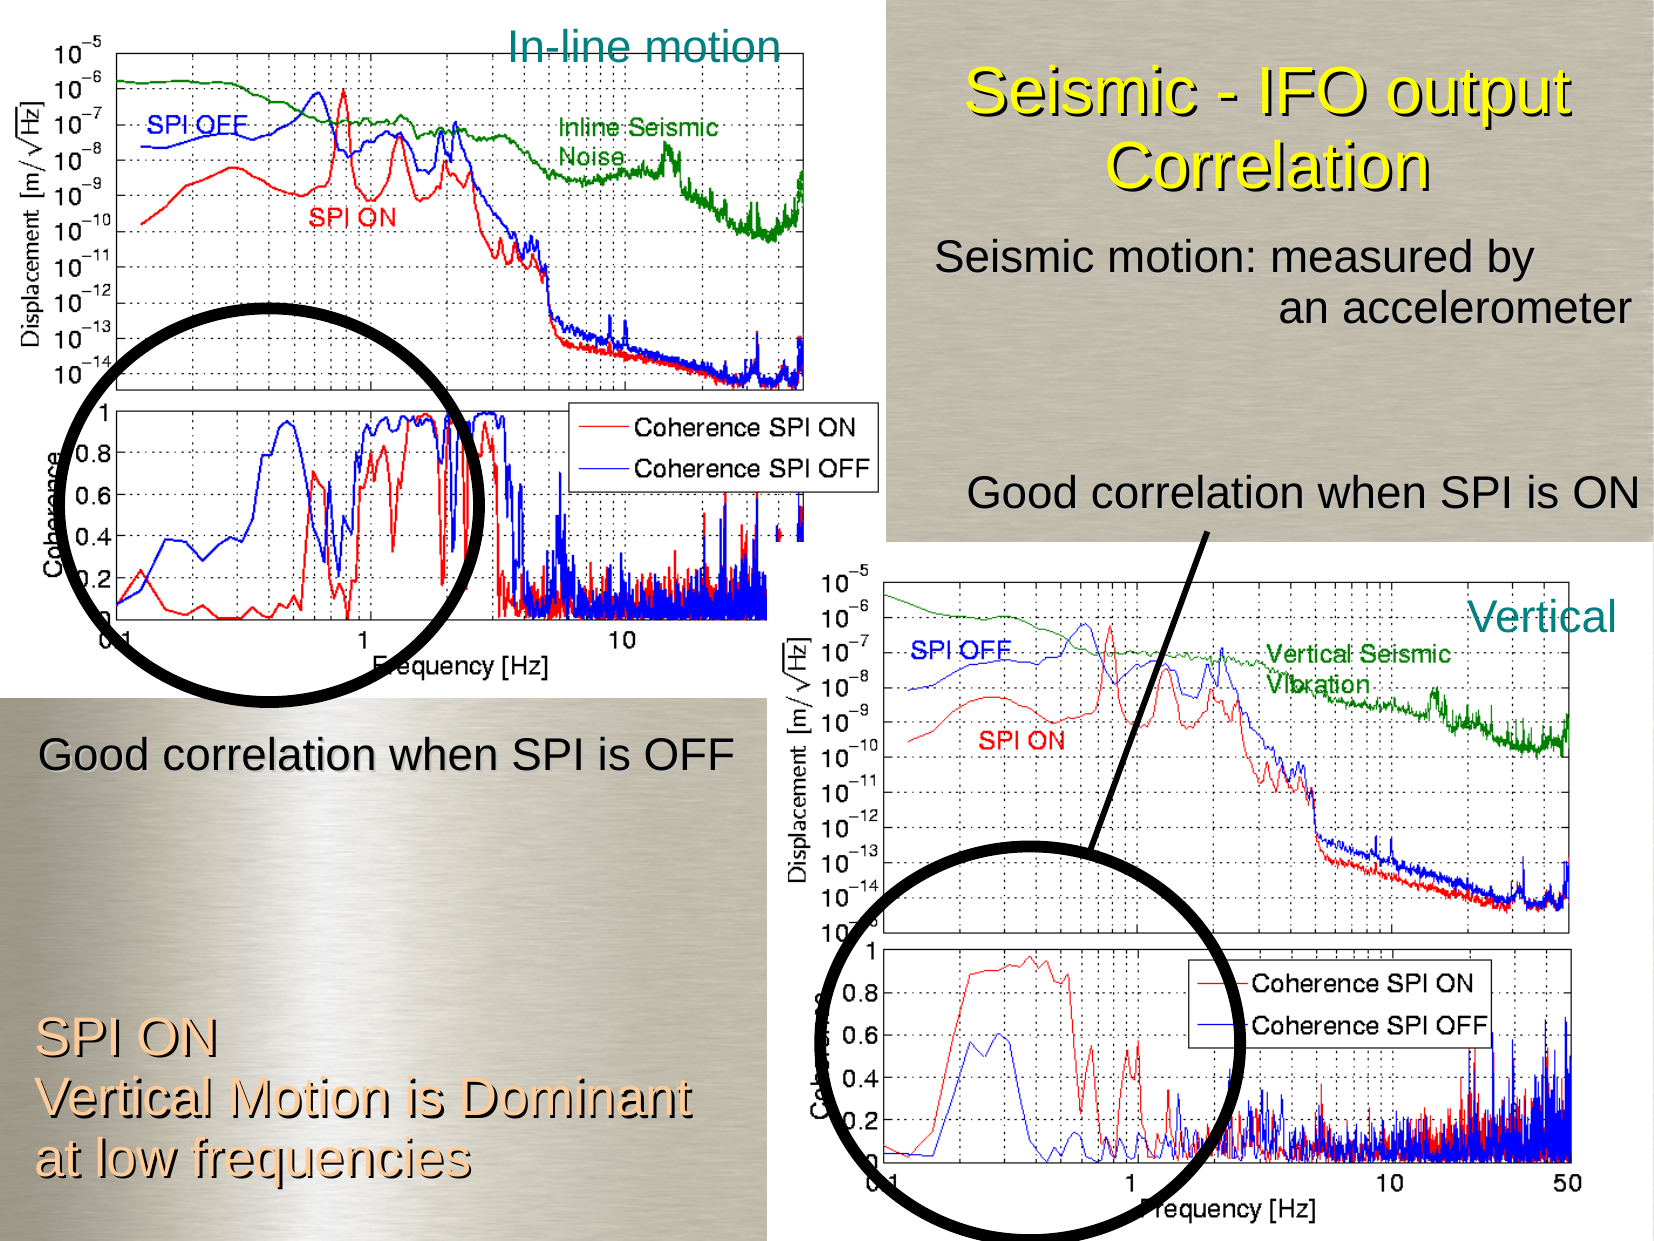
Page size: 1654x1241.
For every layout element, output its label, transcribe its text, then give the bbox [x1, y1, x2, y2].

text_box Vertical [1452, 583, 1633, 651]
picture [0, 0, 1654, 1241]
text_box Good correlation when SPI is ON [951, 459, 1654, 526]
text_box SPI ON Vertical Motion is Dominant at low frequencies [19, 998, 708, 1196]
text_box In-line motion [492, 13, 798, 80]
picture [827, 853, 1234, 1234]
text_box Seismic motion: measured by an accelerometer [919, 223, 1648, 341]
text_box Seismic - IFO output Correlation [948, 45, 1588, 210]
text_box Good correlation when SPI is OFF [22, 721, 751, 788]
